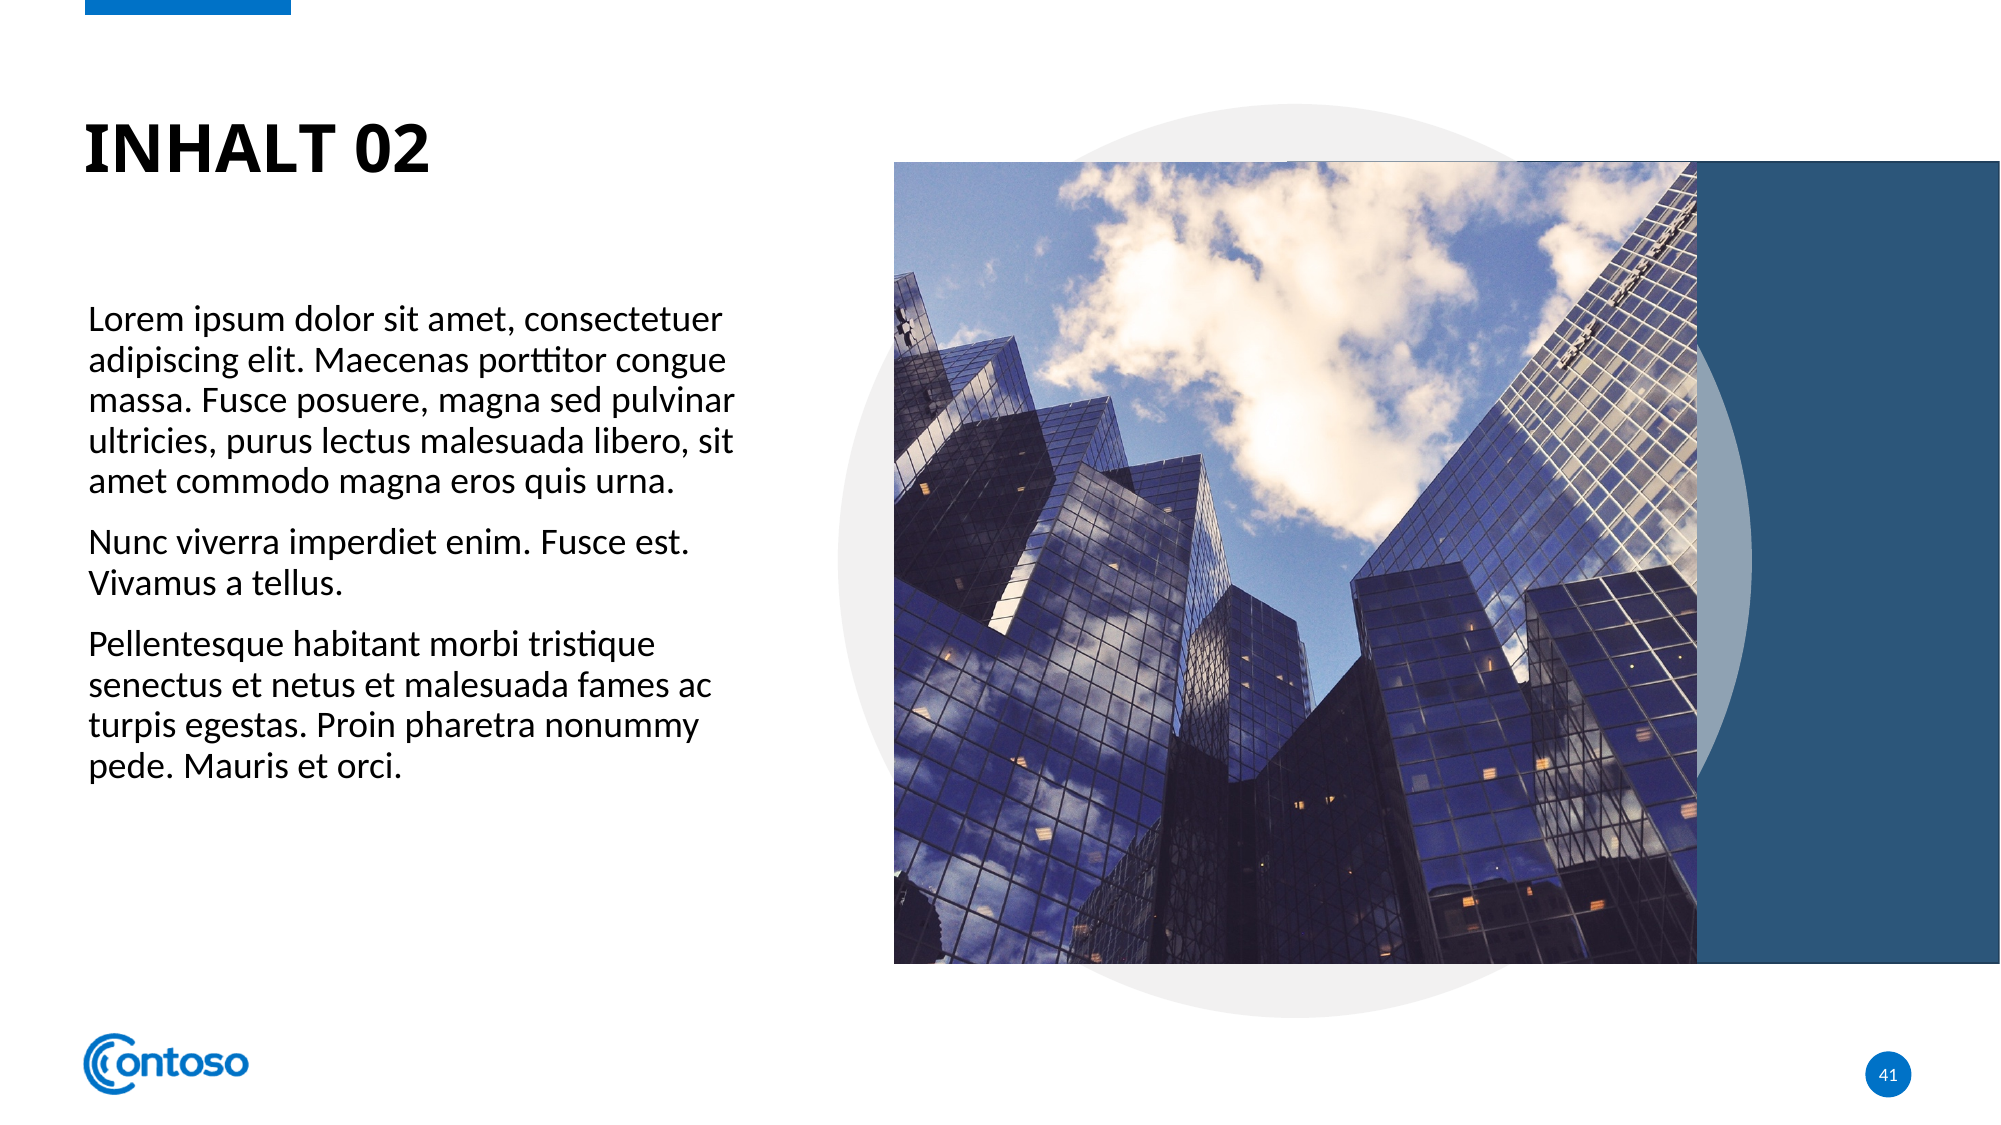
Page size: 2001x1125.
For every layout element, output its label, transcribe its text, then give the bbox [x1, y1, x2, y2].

picture [894, 162, 1697, 964]
list Lorem ipsum dolor sit amet, consectetuer adipiscing elit. Maecenas porttitor congue massa. Fusce posuere, magna sed pulvinar ultricies, purus lectus malesuada libero, sit amet commodo magna eros quis urna. Nunc viverra imperdiet enim. Fusce est. Vivamus a tellus. Pellentesque habitant morbi tristique senectus et netus et malesuada fames ac turpis egestas. Proin pharetra nonummy pede. Mauris et orci. [88, 299, 770, 1014]
text_box [1864, 1059, 1913, 1090]
title Inhalt 02 [84, 81, 895, 300]
